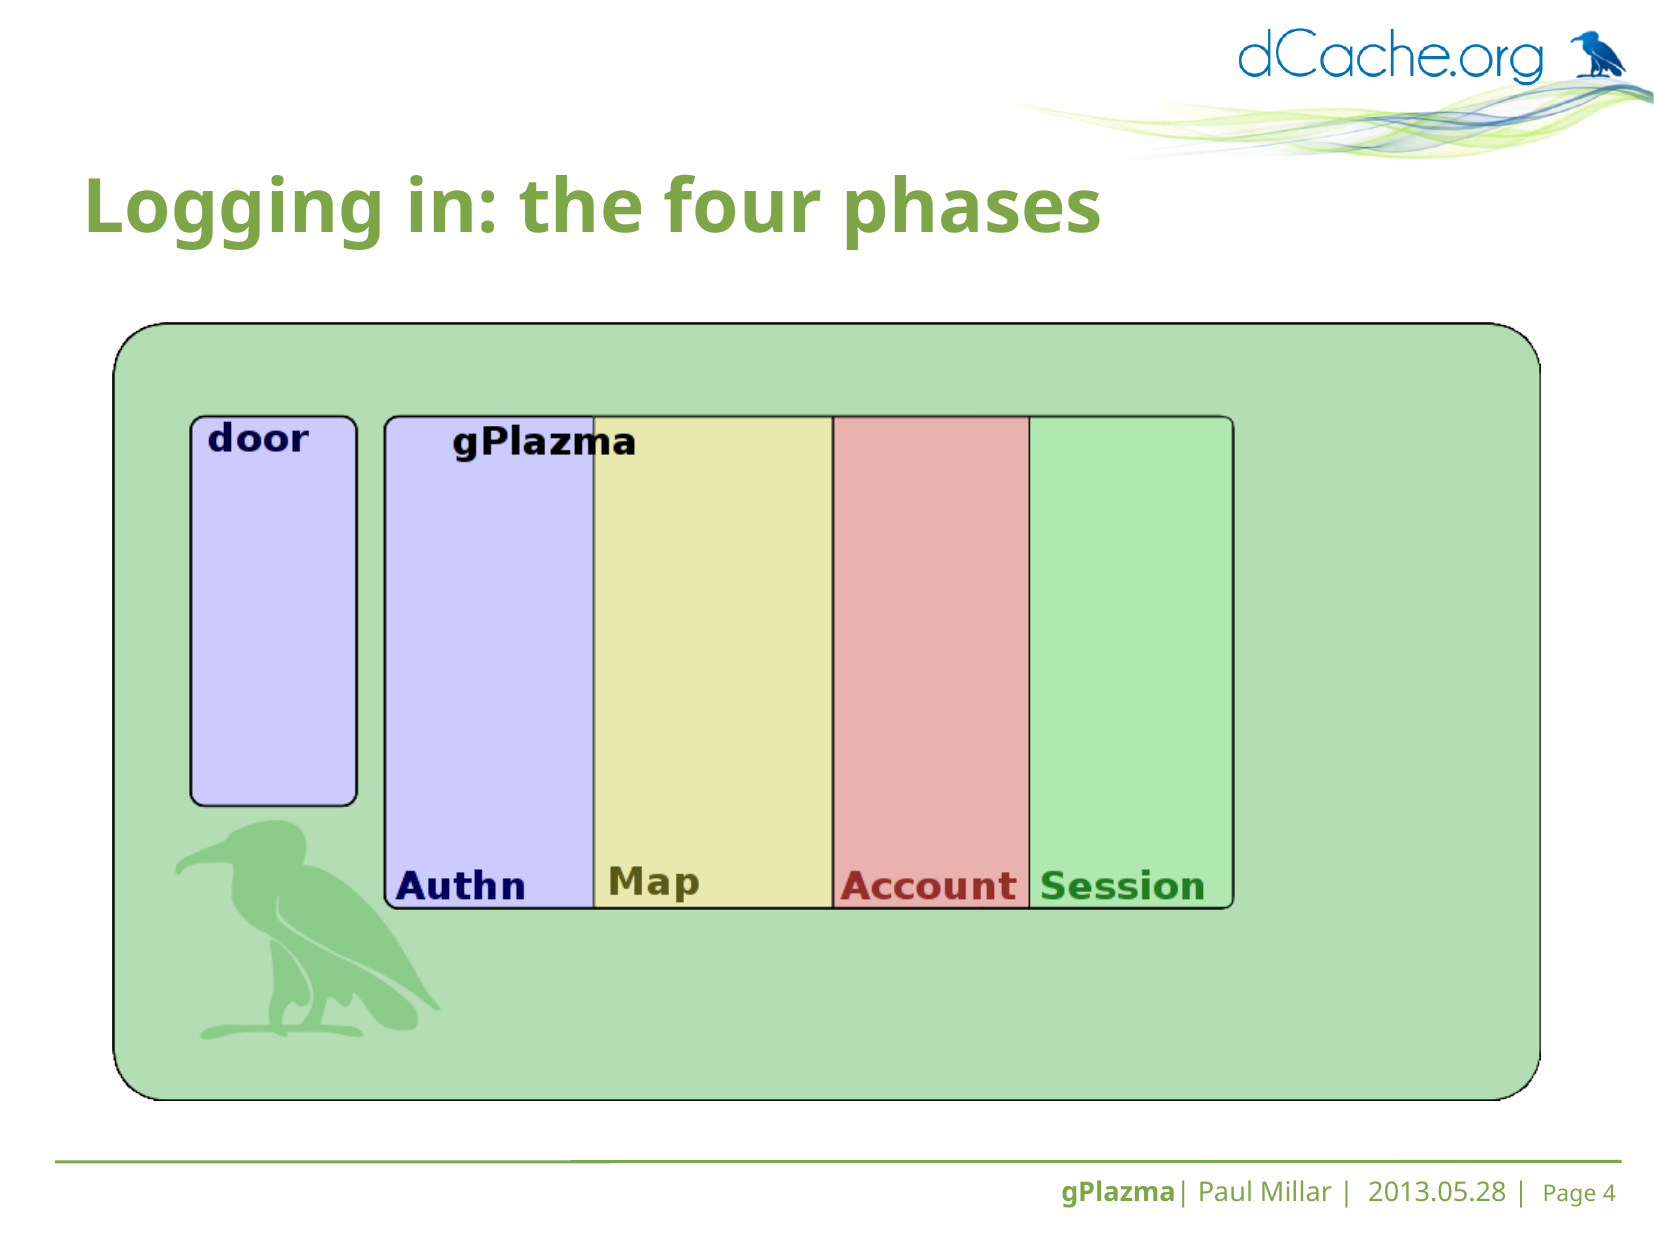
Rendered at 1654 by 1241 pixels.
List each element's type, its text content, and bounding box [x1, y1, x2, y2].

picture [112, 322, 1541, 1101]
picture [956, 16, 1654, 169]
title Logging in: the four phases [82, 155, 1605, 252]
